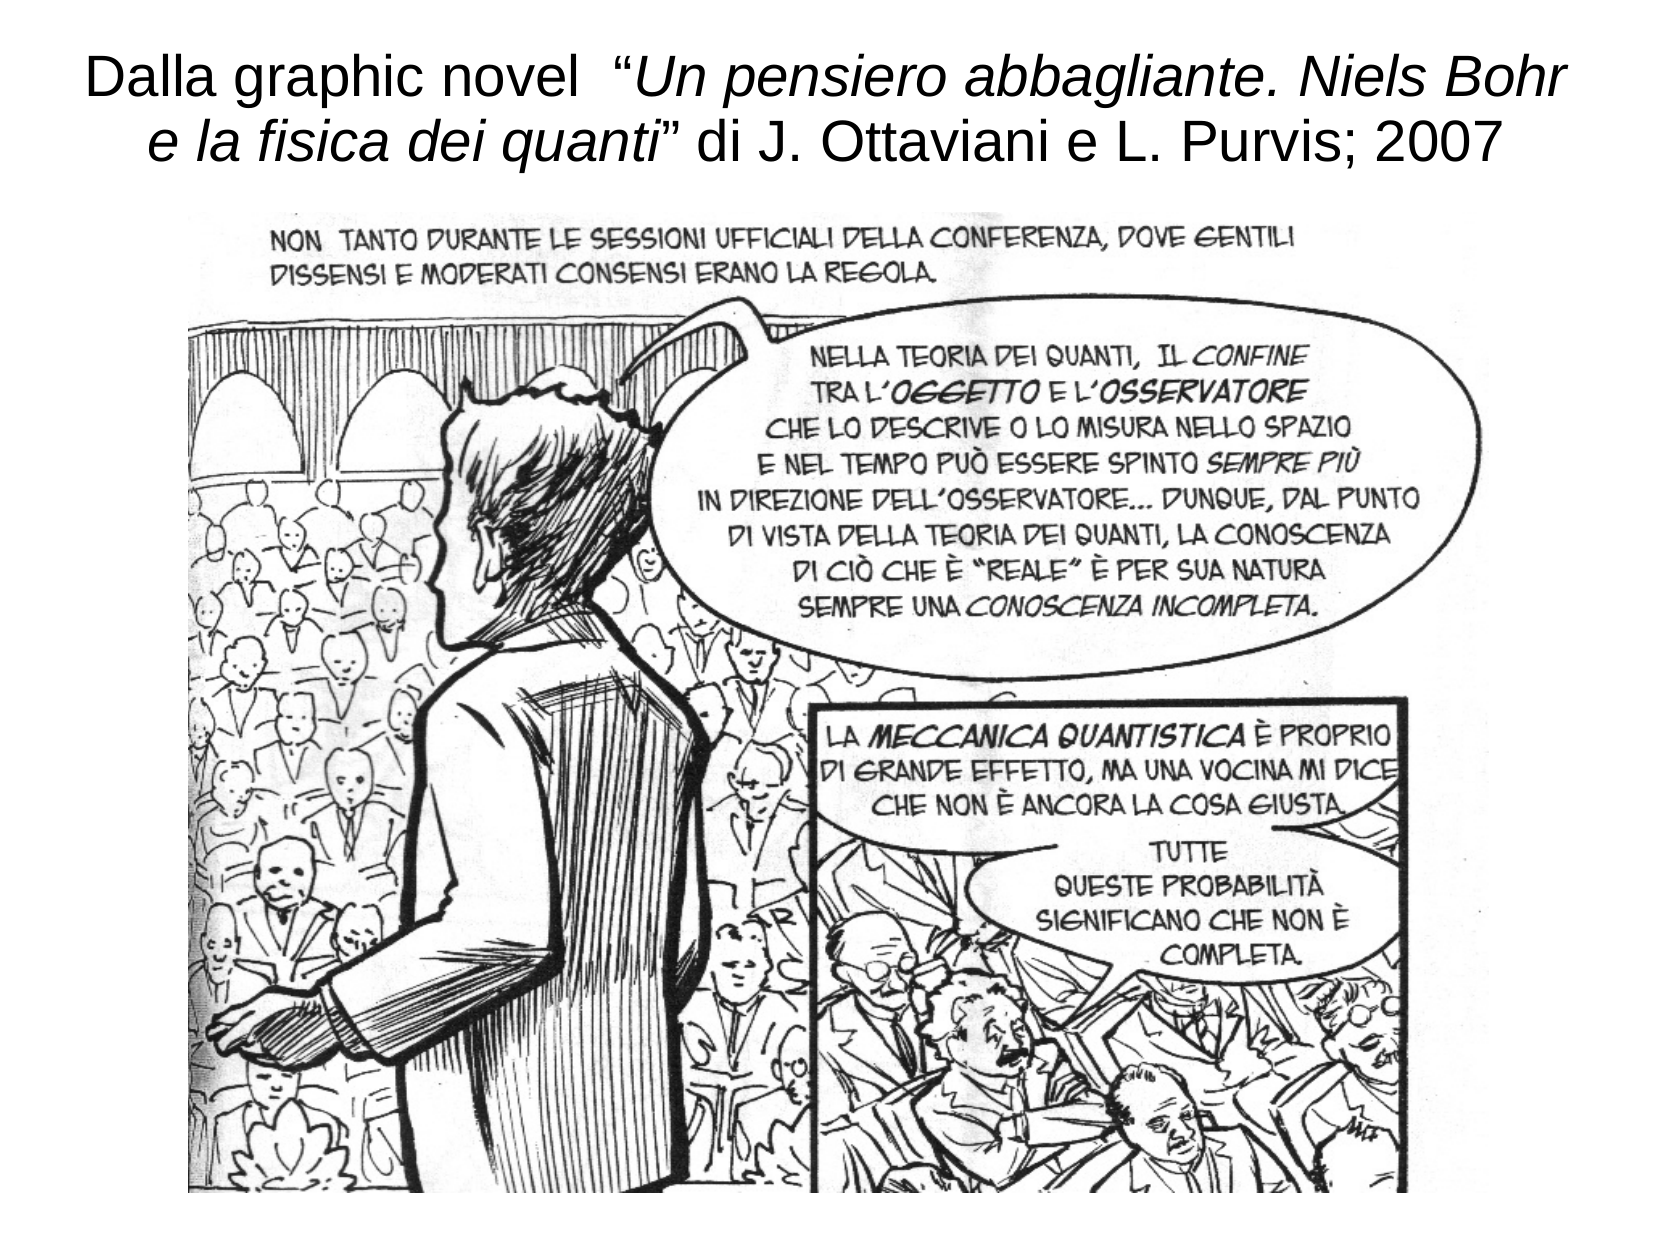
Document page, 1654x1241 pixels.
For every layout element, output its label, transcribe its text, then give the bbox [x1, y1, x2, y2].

title Dalla graphic novel “Un pensiero abbagliante. Niels Bohr e la fisica dei quanti” di J. Ottaviani e L. Purvis; 2007 [82, 5, 1571, 213]
picture [188, 212, 1489, 1193]
